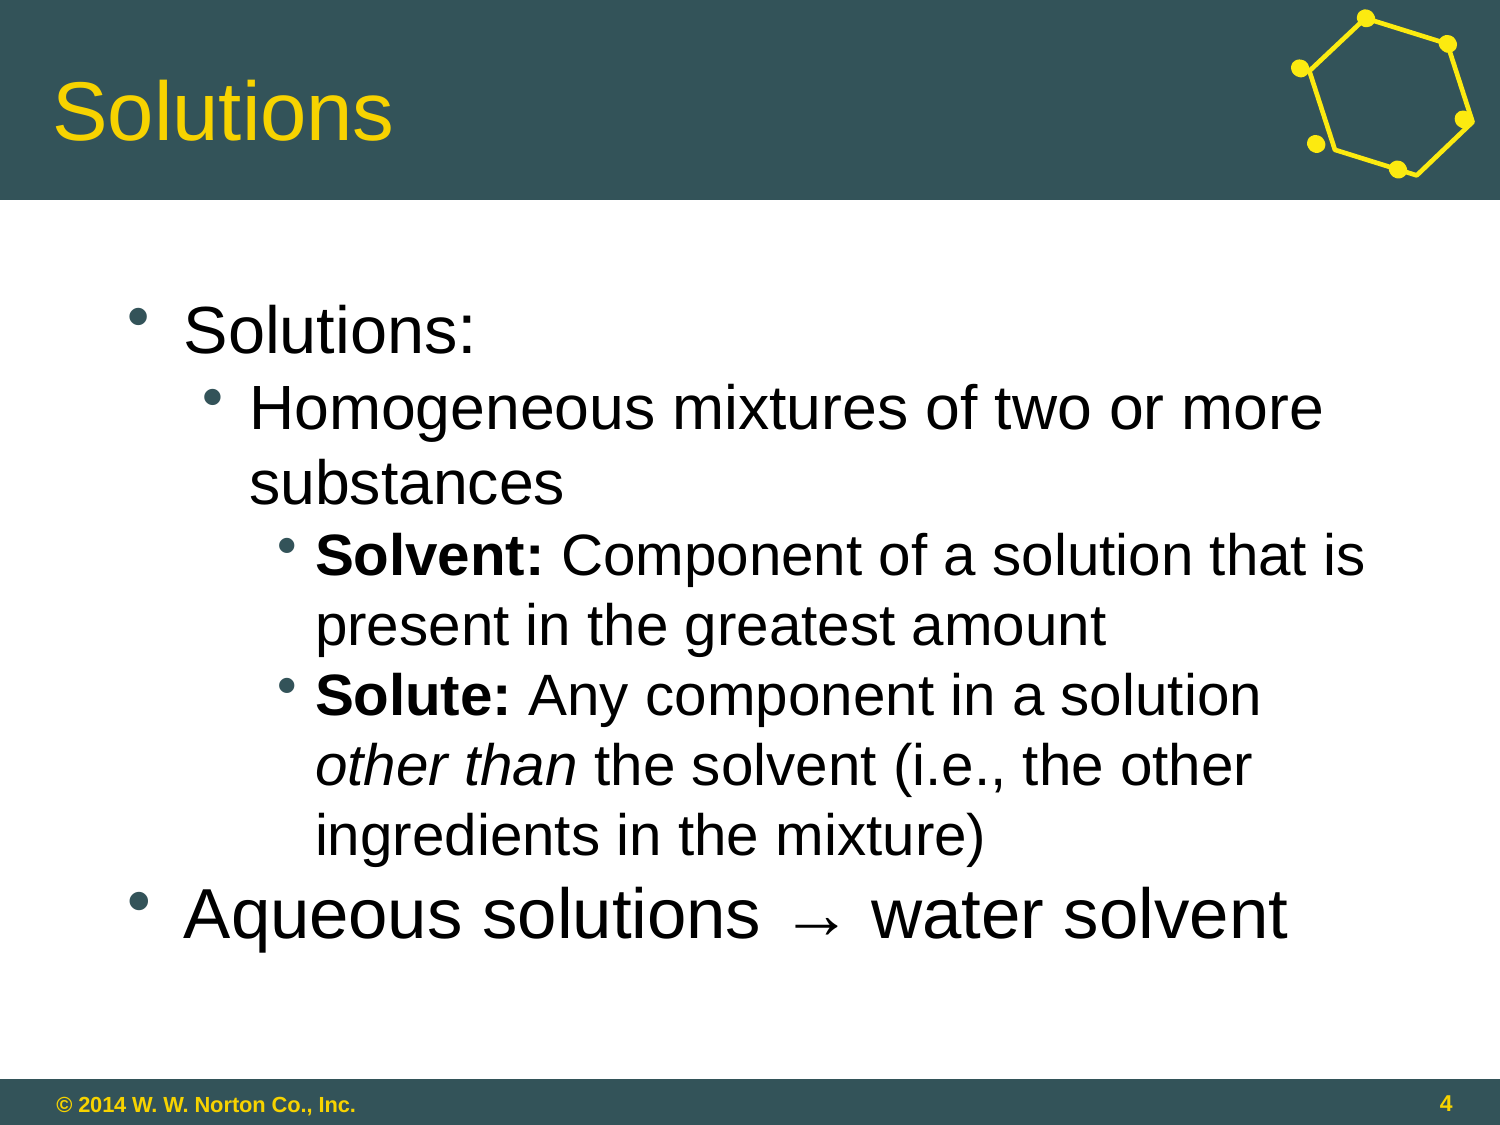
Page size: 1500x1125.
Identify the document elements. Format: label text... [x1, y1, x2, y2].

slide_number <number> [1408, 1085, 1468, 1120]
list Solutions: Homogeneous mixtures of two or more substances Solvent: Component of a solution that is present in the greatest amount Solute: Any component in a solution other than the solvent (i.e., the other ingredients in the mixture) Aqueous solutions → water solvent [112, 275, 1413, 950]
title Solutions [37, 19, 1118, 195]
